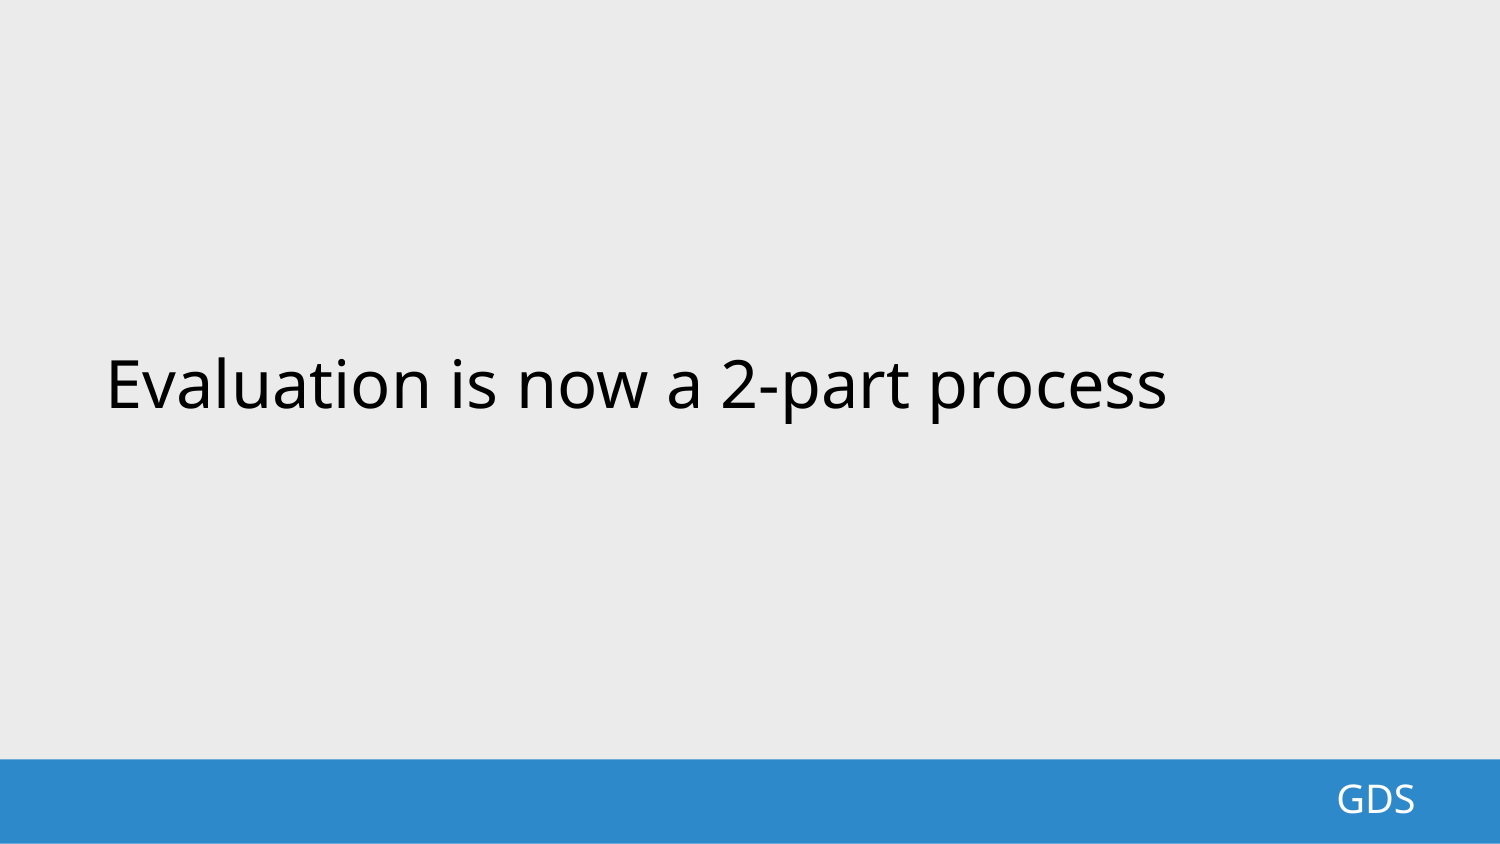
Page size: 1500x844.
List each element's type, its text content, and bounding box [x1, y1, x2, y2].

text_box Evaluation is now a 2-part process [102, 0, 1397, 765]
